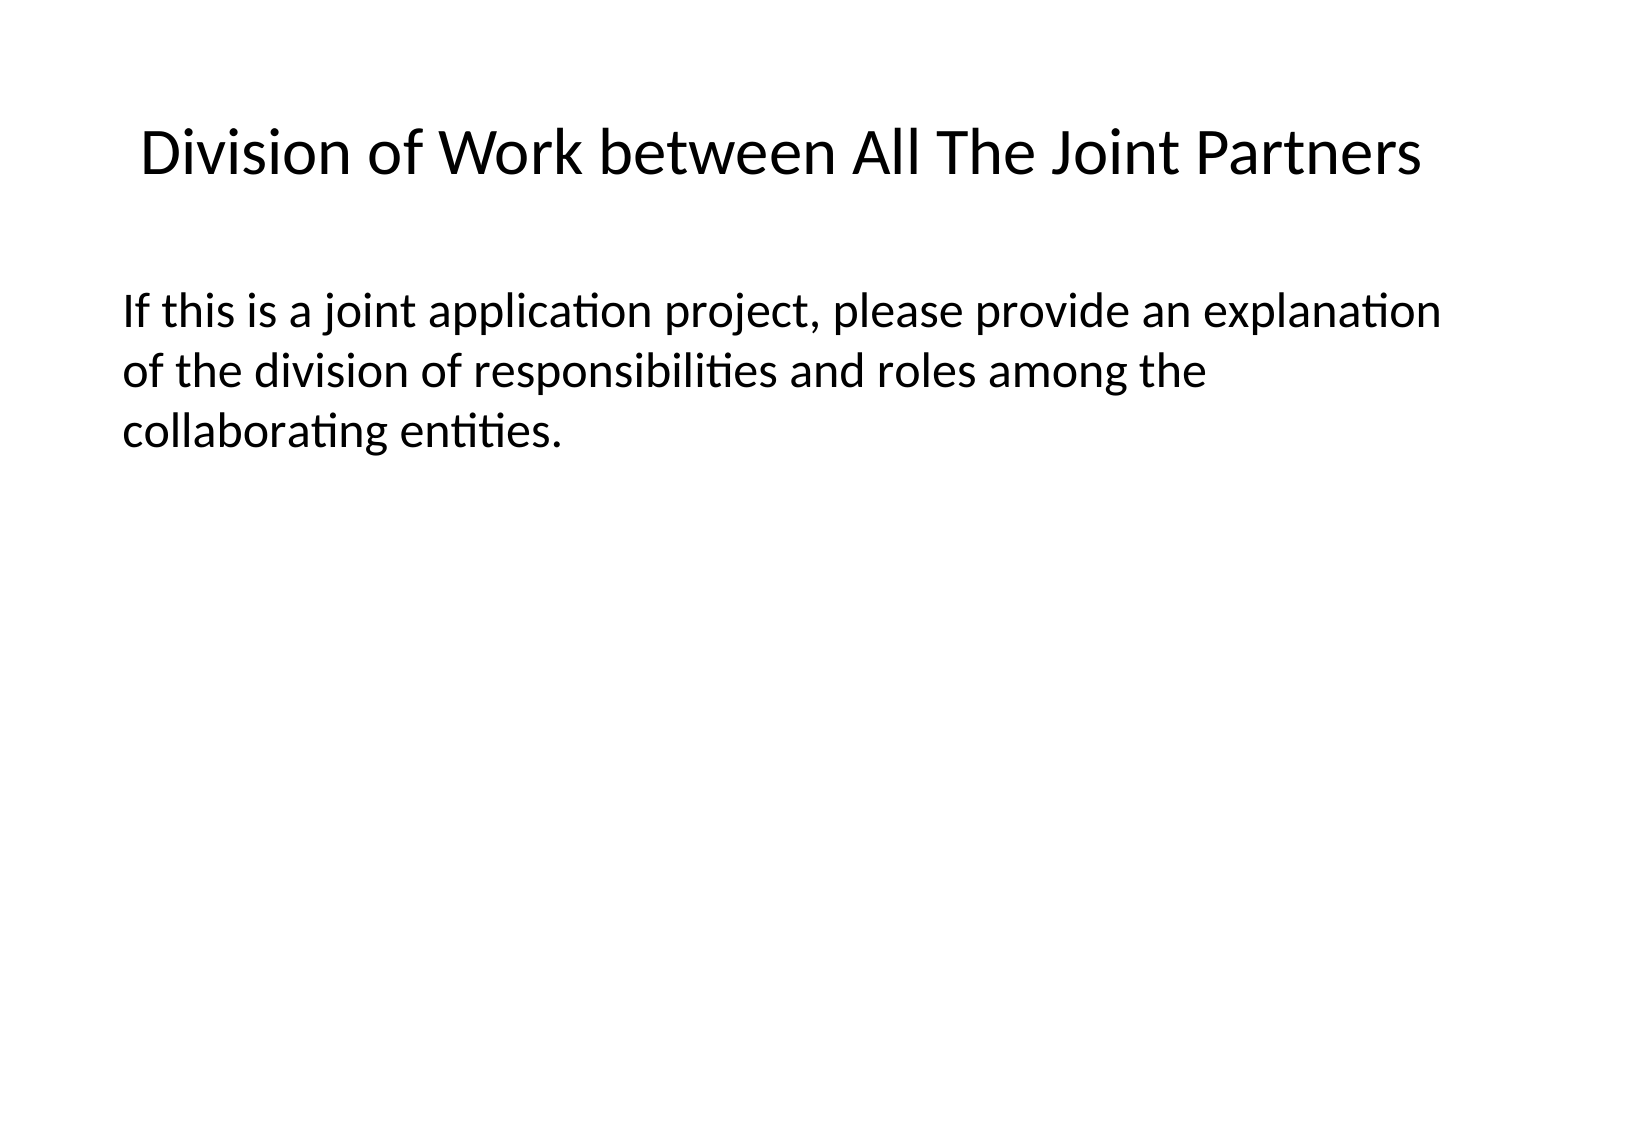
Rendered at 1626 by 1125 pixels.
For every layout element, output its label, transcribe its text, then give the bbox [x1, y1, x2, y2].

text_box If this is a joint application project, please provide an explanation of the division of responsibilities and roles among the collaborating entities. [107, 269, 1483, 1049]
text_box Division of Work between All The Joint Partners [125, 99, 1501, 194]
